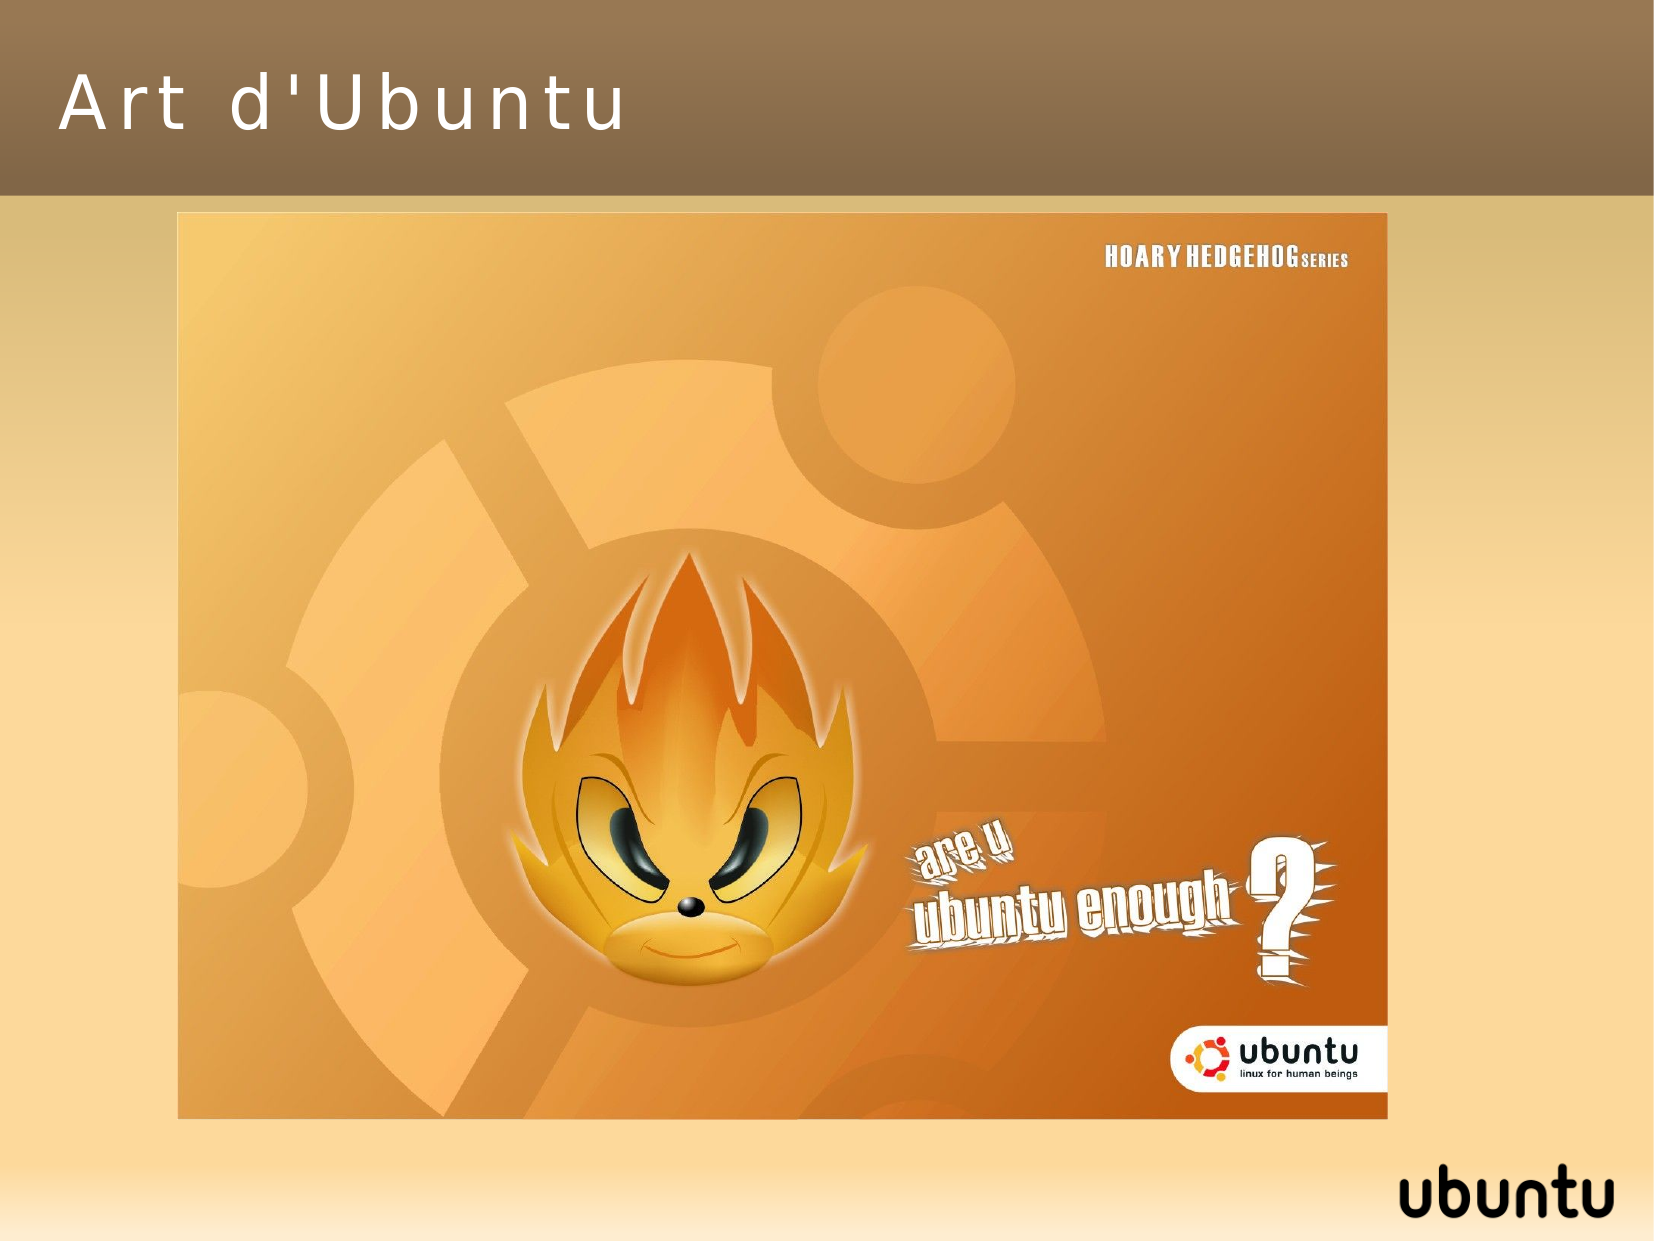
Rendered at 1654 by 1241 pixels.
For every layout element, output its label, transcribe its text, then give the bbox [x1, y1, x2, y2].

picture [0, 0, 1654, 1241]
title Art d'Ubuntu [59, 29, 1595, 178]
